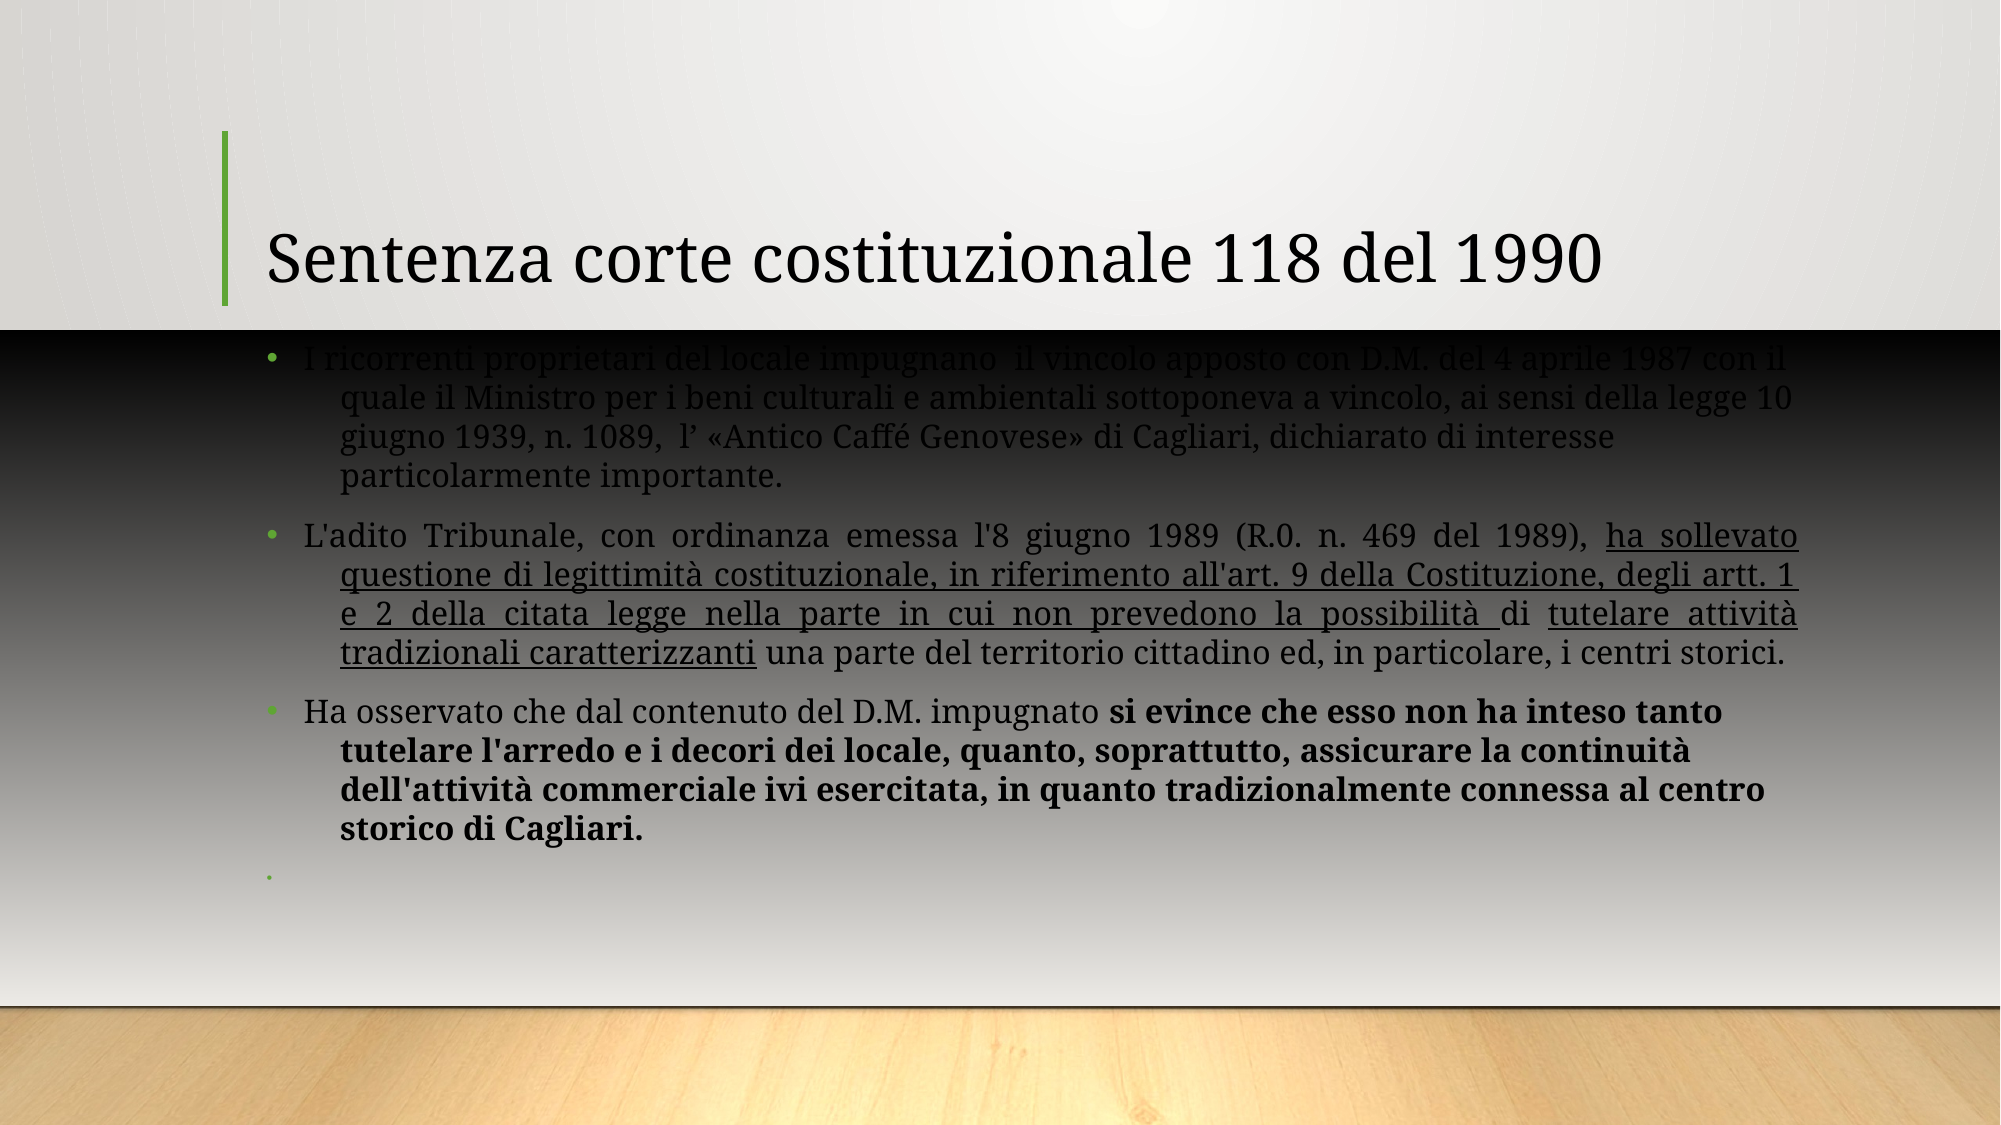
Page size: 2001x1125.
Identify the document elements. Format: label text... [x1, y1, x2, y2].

list I ricorrenti proprietari del locale impugnano il vincolo apposto con D.M. del 4 aprile 1987 con il quale il Ministro per i beni culturali e ambientali sottoponeva a vincolo, ai sensi della legge 10 giugno 1939, n. 1089, l’ «Antico Caffé Genovese» di Cagliari, dichiarato di interesse particolarmente importante. L'adito Tribunale, con ordinanza emessa l'8 giugno 1989 (R.0. n. 469 del 1989), ha sollevato questione di legittimità costituzionale, in riferimento all'art. 9 della Costituzione, degli artt. 1 e 2 della citata legge nella parte in cui non prevedono la possibilità di tutelare attività tradizionali caratterizzanti una parte del territorio cittadino ed, in particolare, i centri storici. Ha osservato che dal contenuto del D.M. impugnato si evince che esso non ha inteso tanto tutelare l'arredo e i decori dei locale, quanto, soprattutto, assicurare la continuità dell'attività commerciale ivi esercitata, in quanto tradizionalmente connessa al centro storico di Cagliari. [251, 330, 1814, 897]
title Sentenza corte costituzionale 118 del 1990 [251, 131, 1814, 305]
